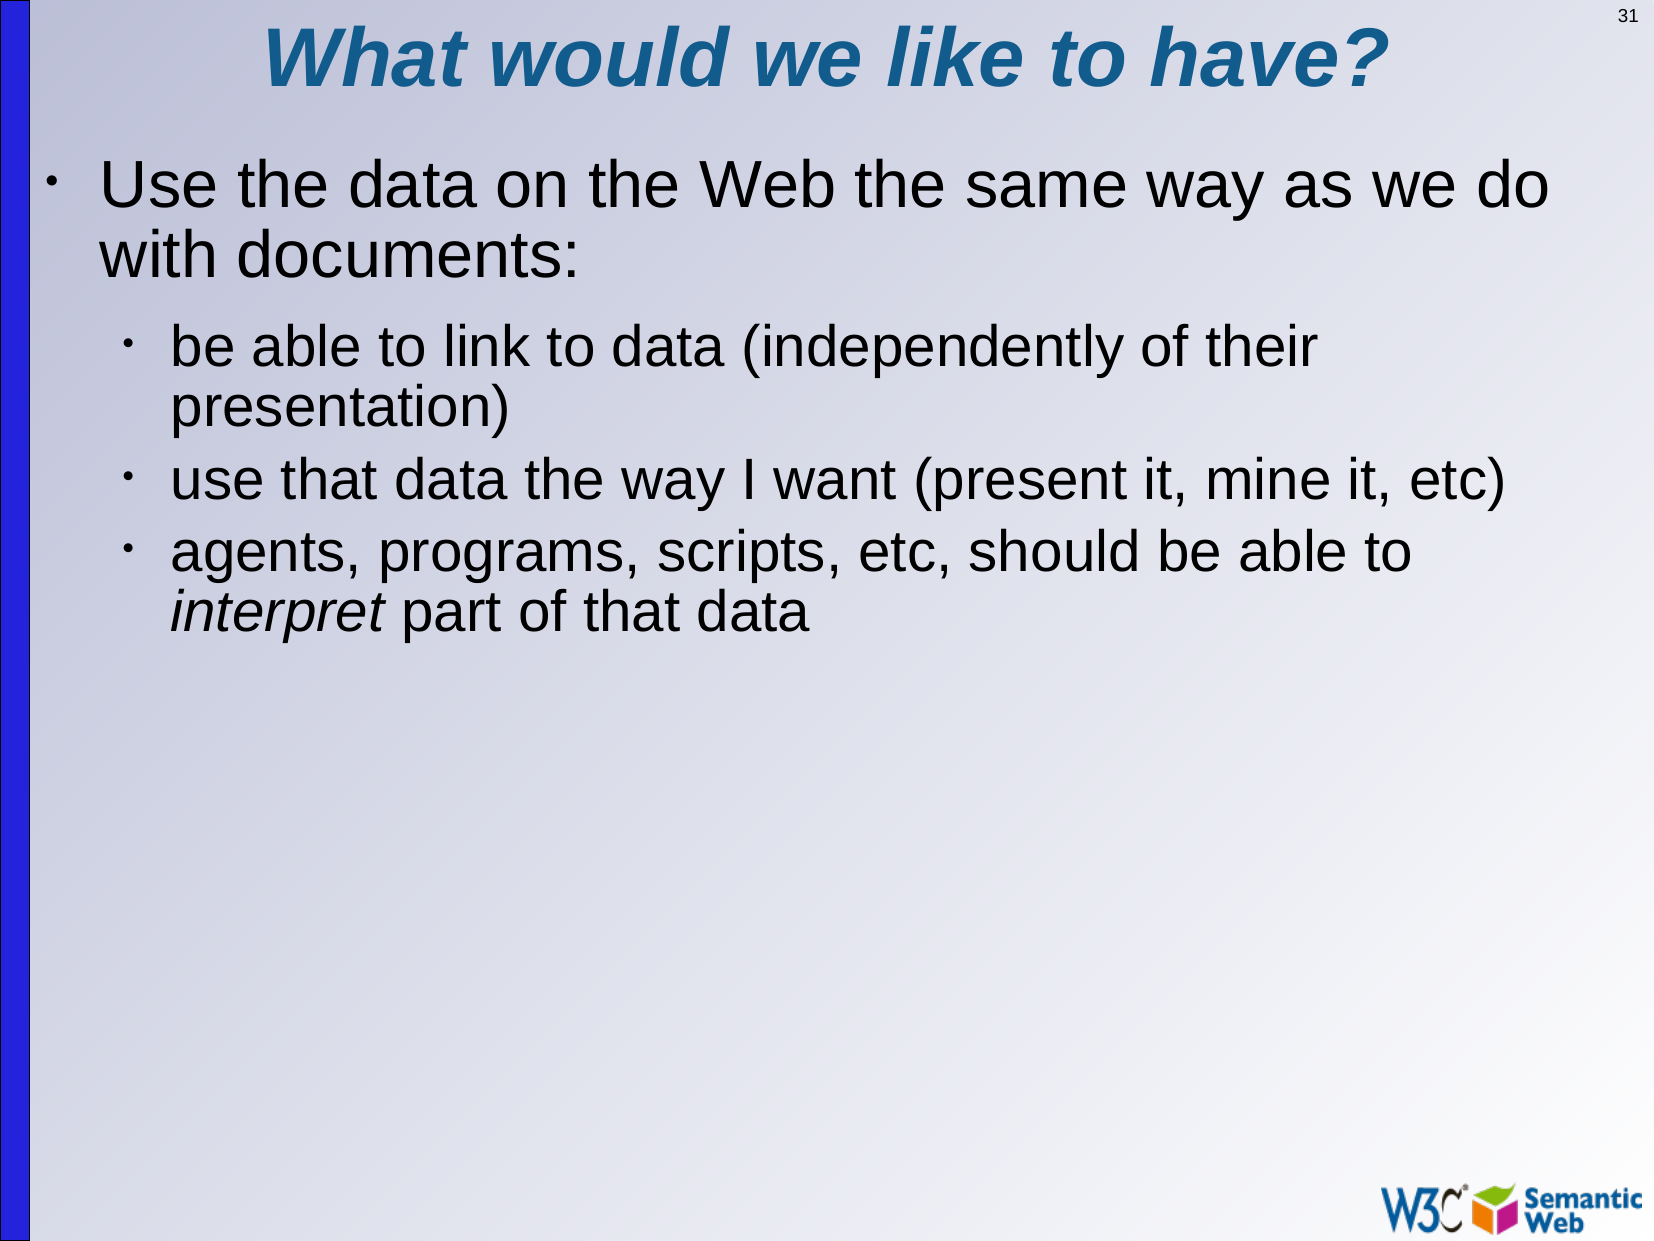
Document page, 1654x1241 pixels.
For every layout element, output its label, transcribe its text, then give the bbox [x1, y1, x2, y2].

title What would we like to have? [0, 0, 1654, 119]
list Use the data on the Web the same way as we do with documents: be able to link to data (independently of their presentation) use that data the way I want (present it, mine it, etc) agents, programs, scripts, etc, should be able to interpret part of that data [29, 147, 1624, 1134]
picture [1381, 1181, 1642, 1235]
